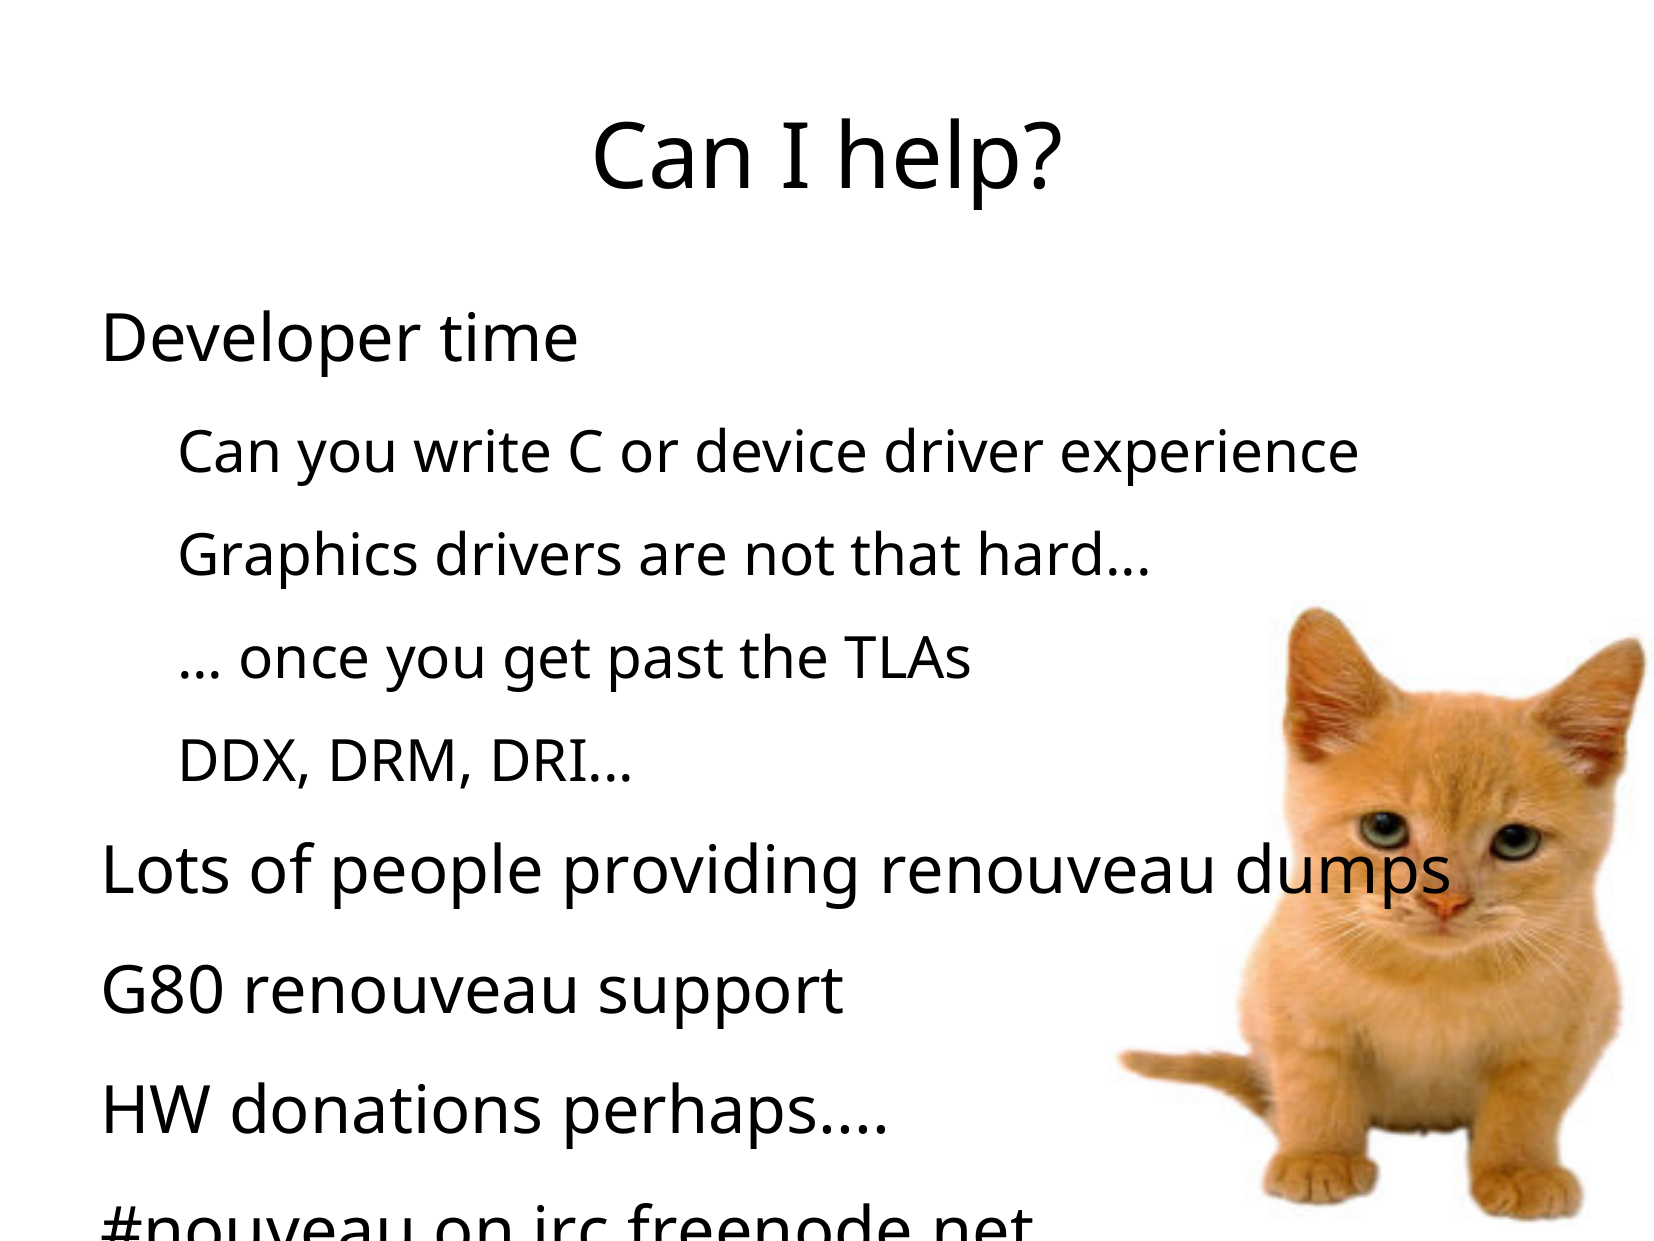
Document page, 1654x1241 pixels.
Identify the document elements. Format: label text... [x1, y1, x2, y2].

list Developer time Can you write C or device driver experience Graphics drivers are not that hard... ... once you get past the TLAs DDX, DRM, DRI... Lots of people providing renouveau dumps G80 renouveau support HW donations perhaps.... #nouveau on irc.freenode.net [82, 290, 1571, 1189]
picture [1109, 600, 1654, 1227]
title Can I help? [82, 49, 1571, 257]
